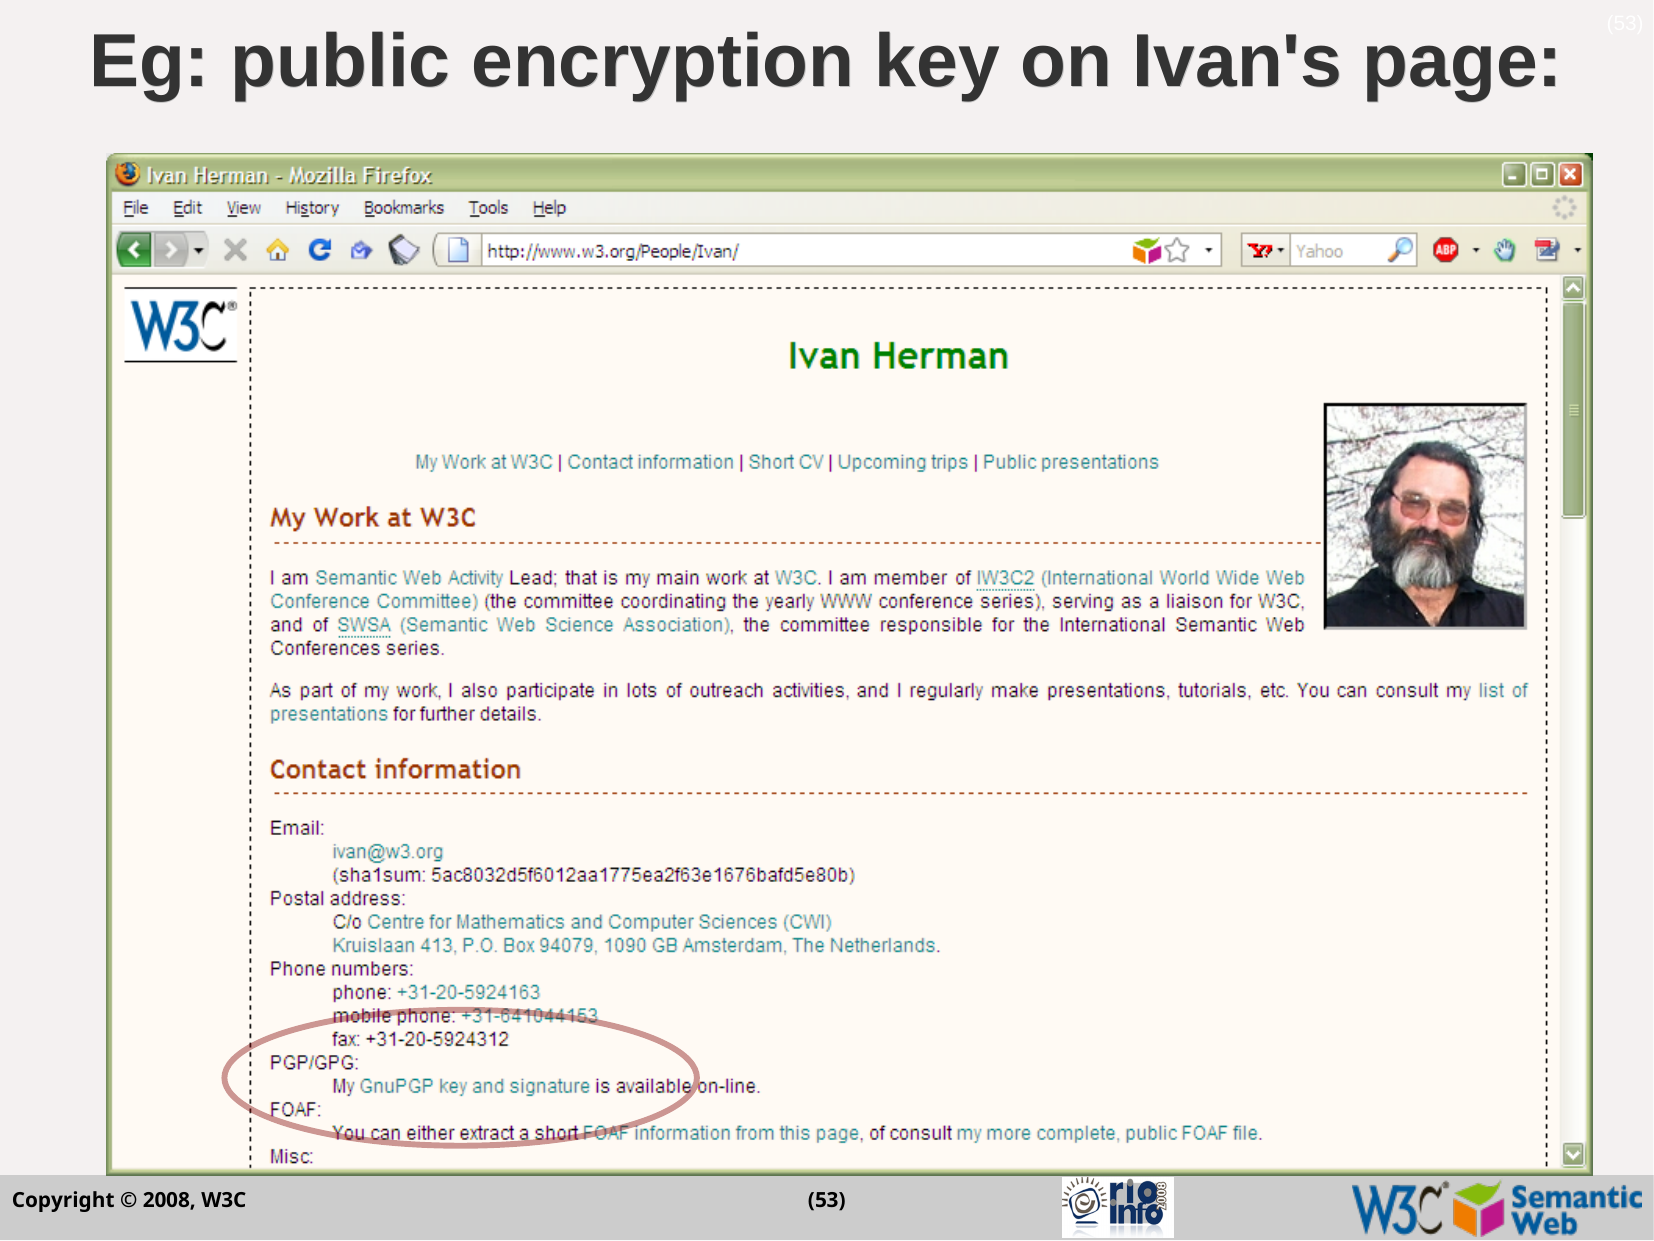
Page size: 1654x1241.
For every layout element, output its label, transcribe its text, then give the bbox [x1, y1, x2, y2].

picture [106, 153, 1593, 1176]
picture [1352, 1178, 1642, 1237]
title Eg: public encryption key on Ivan's page: [0, 0, 1654, 119]
picture [1062, 1177, 1174, 1238]
